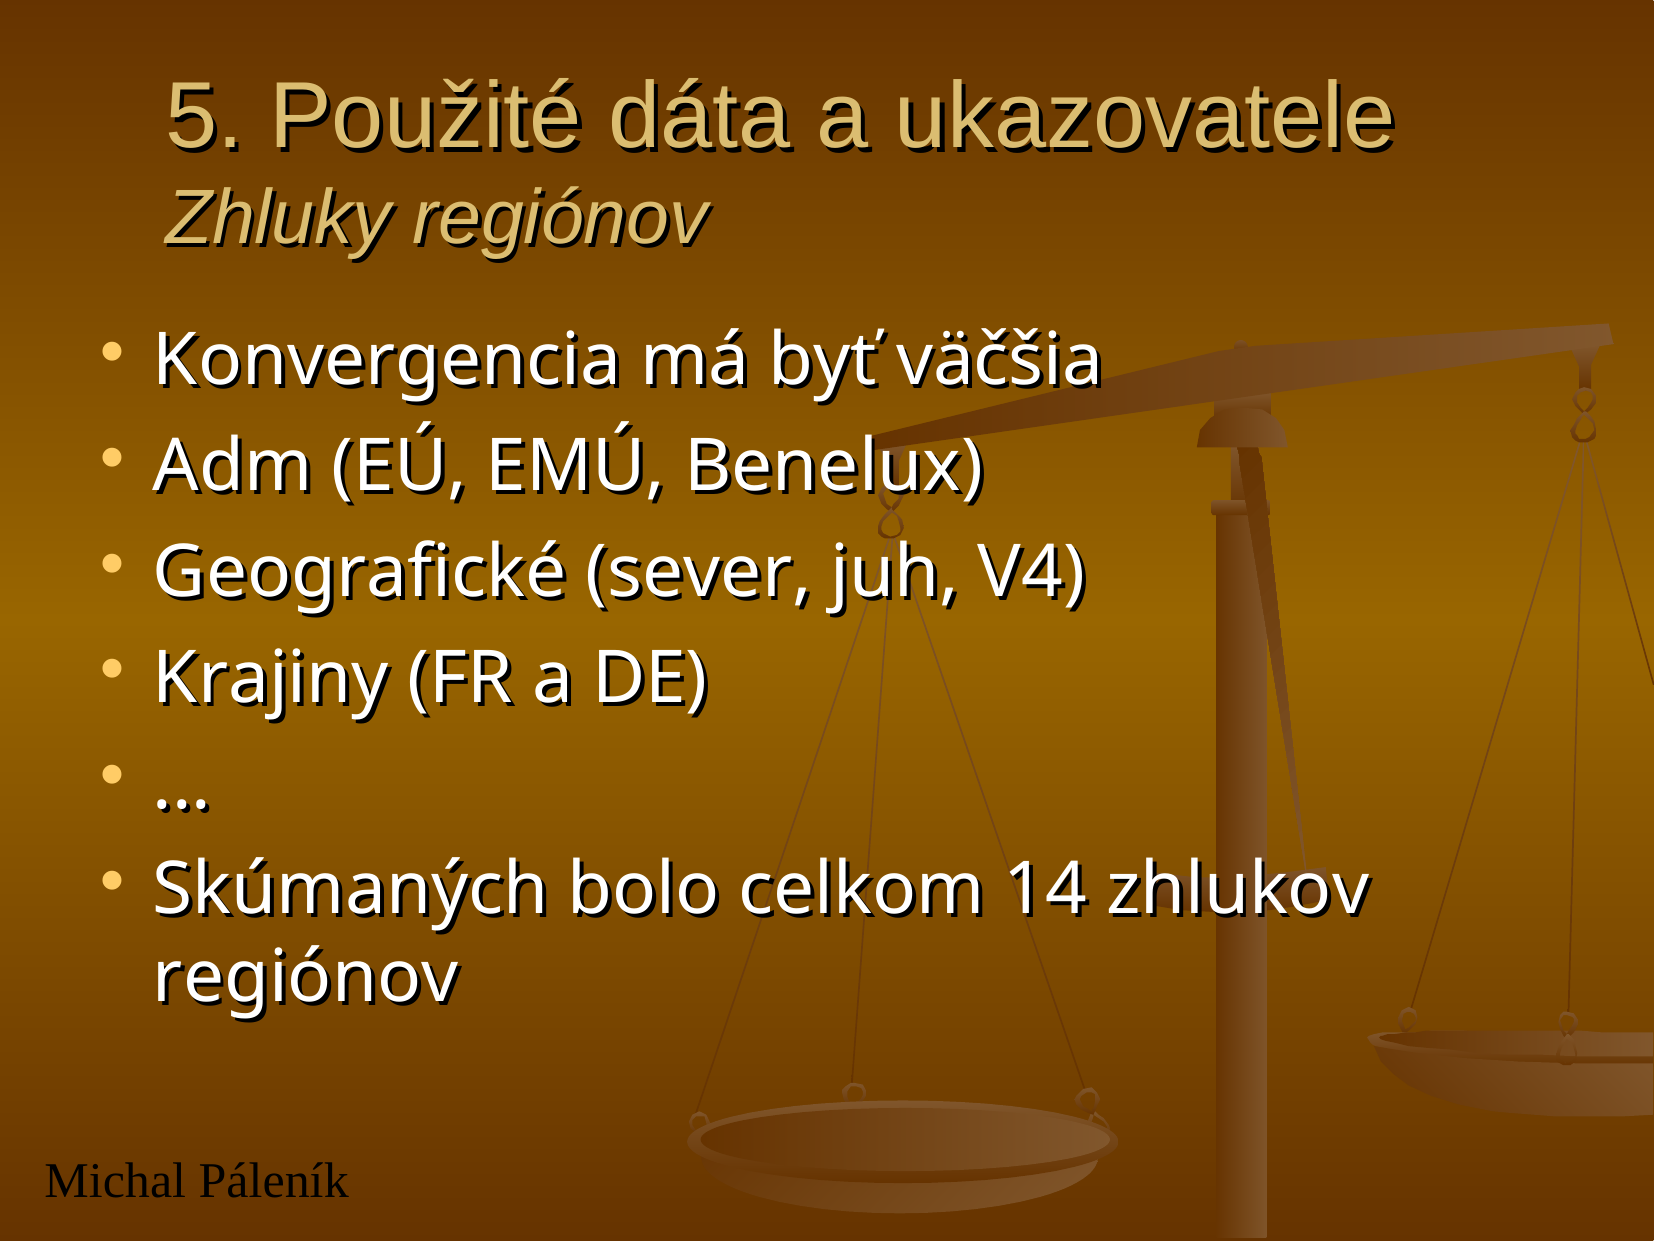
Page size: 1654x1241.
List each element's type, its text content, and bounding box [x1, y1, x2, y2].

list Konvergencia má byť väčšia Adm (EÚ, EMÚ, Benelux) Geografické (sever, juh, V4) Krajiny (FR a DE) ... Skúmaných bolo celkom 14 zhlukov regiónov [82, 289, 1572, 1095]
title 5. Použité dáta a ukazovatele Zhluky regiónov [165, 31, 1565, 260]
